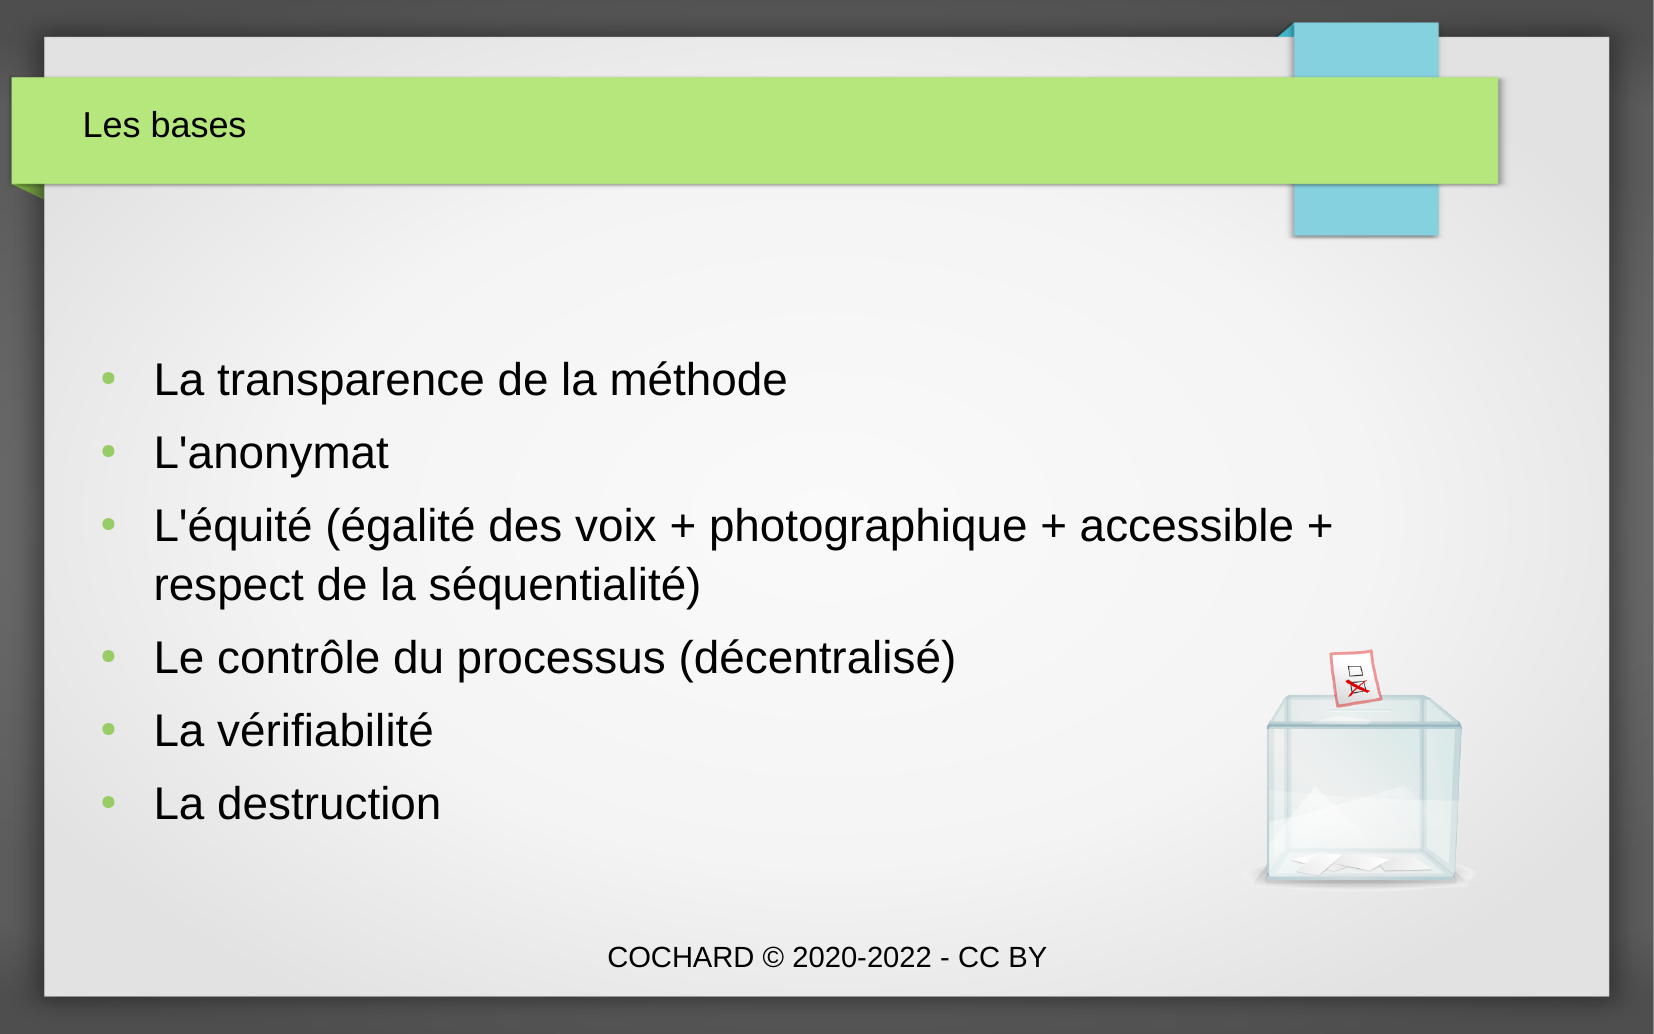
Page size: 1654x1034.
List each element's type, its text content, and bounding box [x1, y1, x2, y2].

list La transparence de la méthode L'anonymat L'équité (égalité des voix + photographique + accessible + respect de la séquentialité) Le contrôle du processus (décentralisé) La vérifiabilité La destruction [82, 249, 1571, 849]
title Les bases [82, 39, 1235, 210]
picture [0, 0, 1654, 1034]
